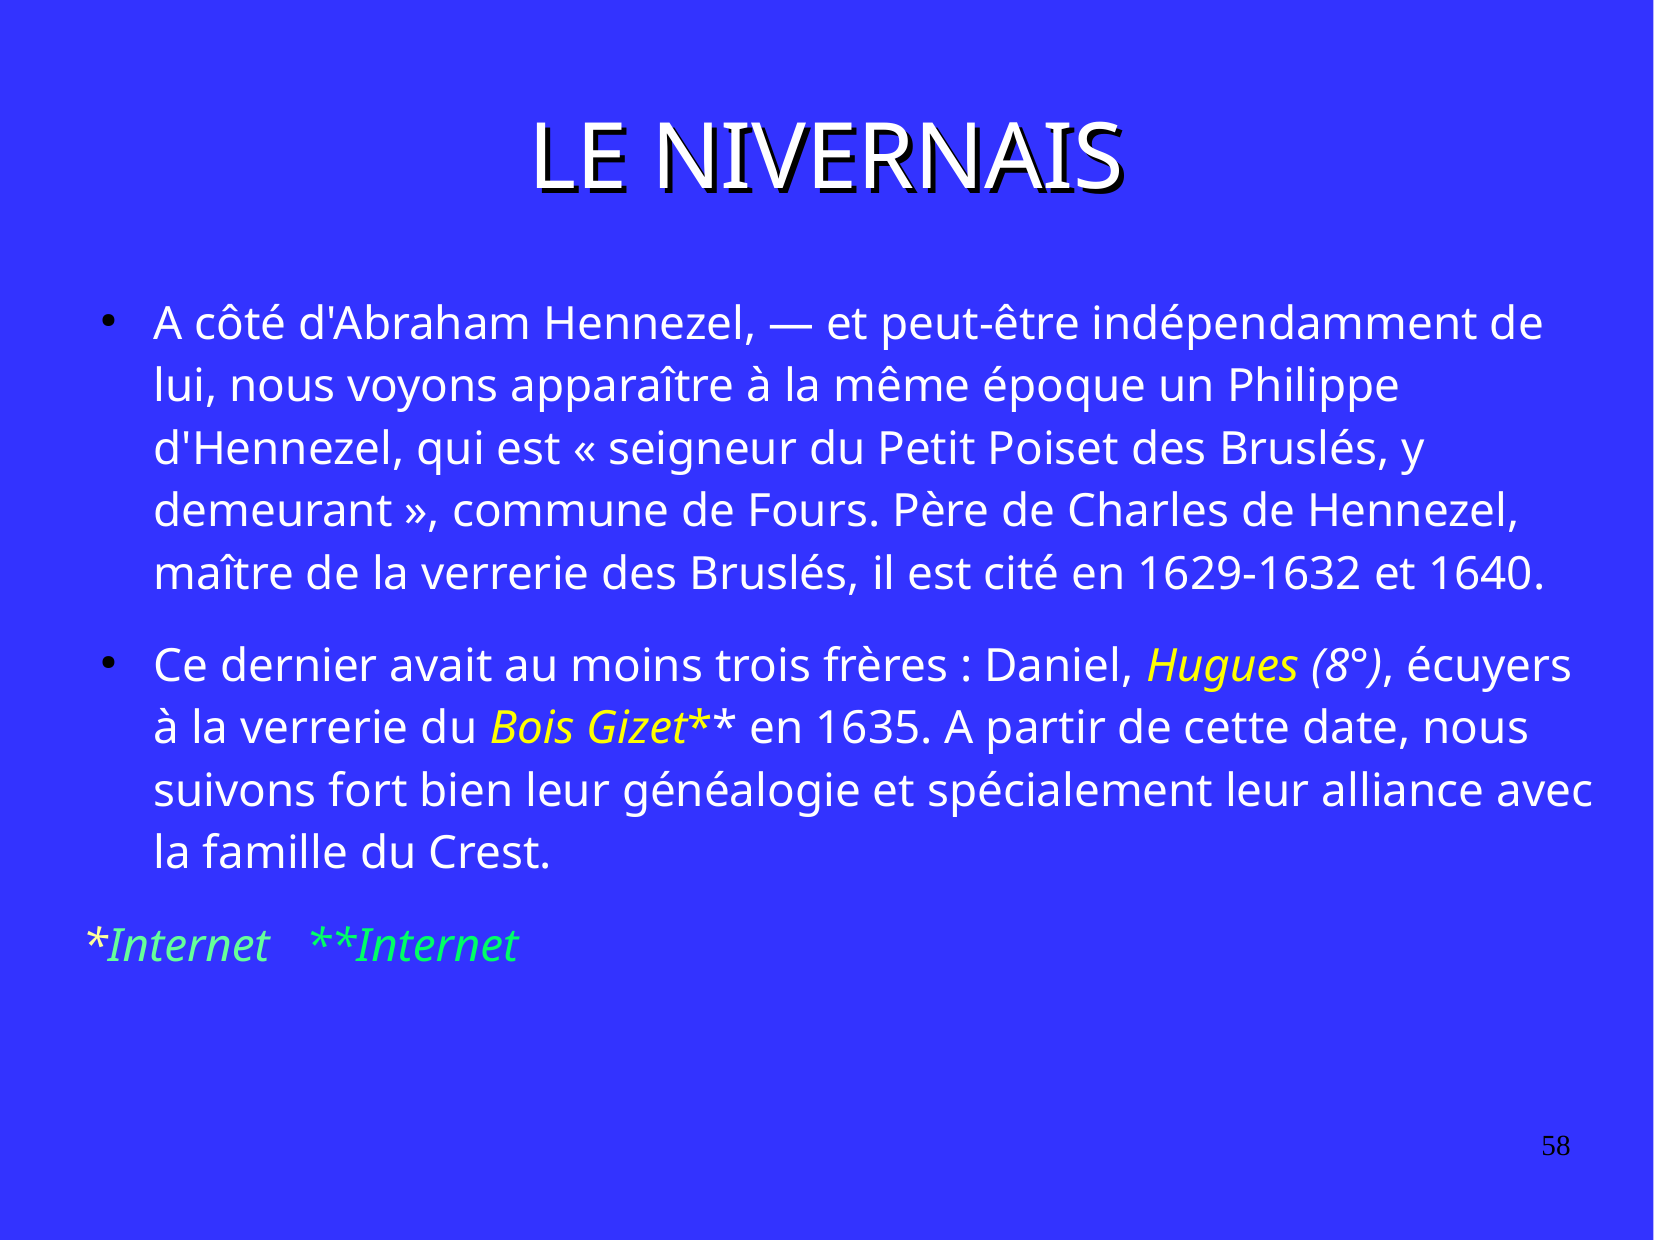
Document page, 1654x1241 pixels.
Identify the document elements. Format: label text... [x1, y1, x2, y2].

title LE NIVERNAIS [82, 49, 1571, 257]
list A côté d'Abraham Hennezel, — et peut-être indépendamment de lui, nous voyons apparaître à la même époque un Philippe d'Hennezel, qui est « seigneur du Petit Poiset des Bruslés, y demeurant », commune de Fours. Père de Charles de Hennezel, maître de la verrerie des Bruslés, il est cité en 1629-1632 et 1640. Ce dernier avait au moins trois frères : Daniel, Hugues (8°), écuyers à la verrerie du Bois Gizet** en 1635. A partir de cette date, nous suivons fort bien leur généalogie et spécialement leur alliance avec la famille du Crest. *Internet **Internet [82, 290, 1607, 1109]
